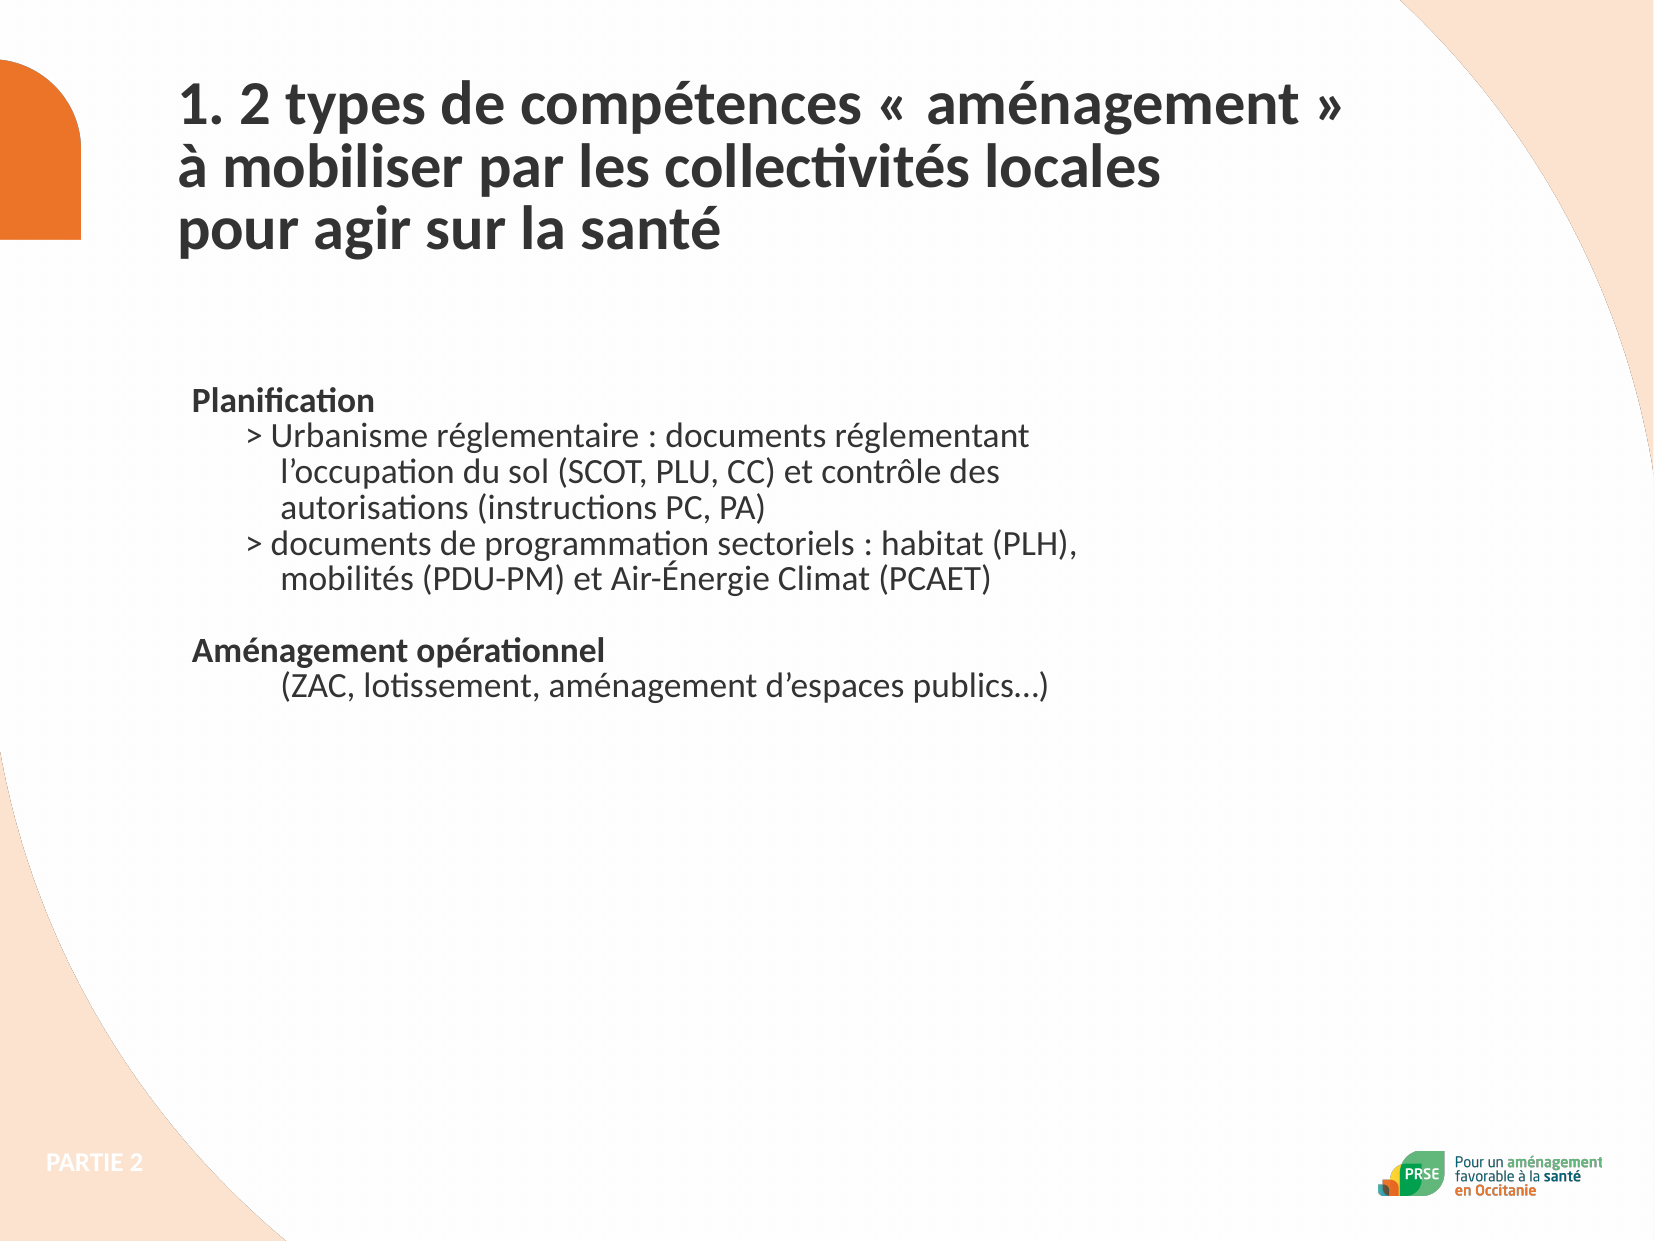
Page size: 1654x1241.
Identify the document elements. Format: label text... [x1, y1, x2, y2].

picture [0, 0, 1654, 1241]
title 1. 2 types de compétences « aménagement » à mobiliser par les collectivités locales pour agir sur la santé [177, 57, 1619, 287]
text_box PARTIE 2 [31, 1144, 303, 1193]
text_box Planification > Urbanisme réglementaire : documents réglementant l’occupation du sol (SCOT, PLU, CC) et contrôle des autorisations (instructions PC, PA) > documents de programmation sectoriels : habitat (PLH), mobilités (PDU-PM) et Air-Énergie Climat (PCAET) Aménagement opérationnel (ZAC, lotissement, aménagement d’espaces publics…) [177, 377, 1099, 783]
